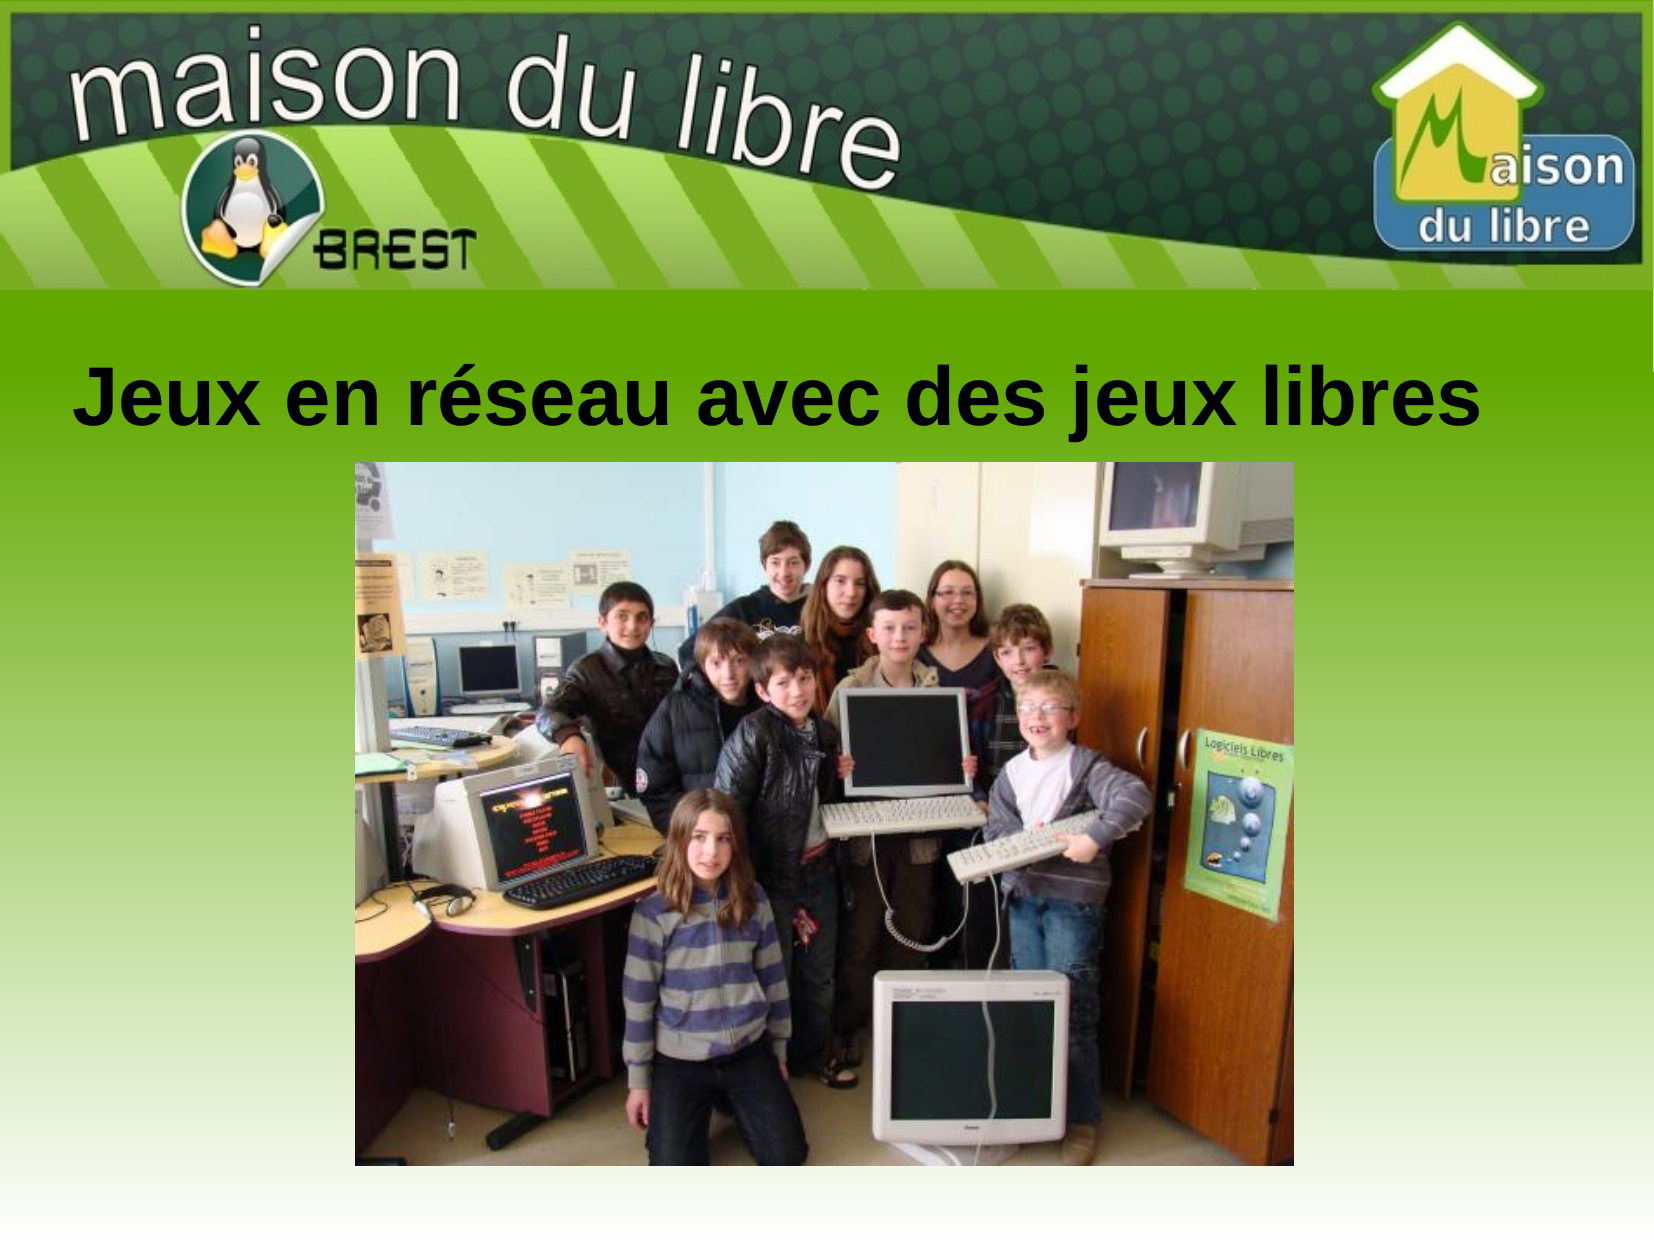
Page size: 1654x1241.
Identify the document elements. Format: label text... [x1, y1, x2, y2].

picture [355, 462, 1294, 1166]
picture [0, 1, 1654, 290]
text_box Jeux en réseau avec des jeux libres [57, 342, 1506, 544]
